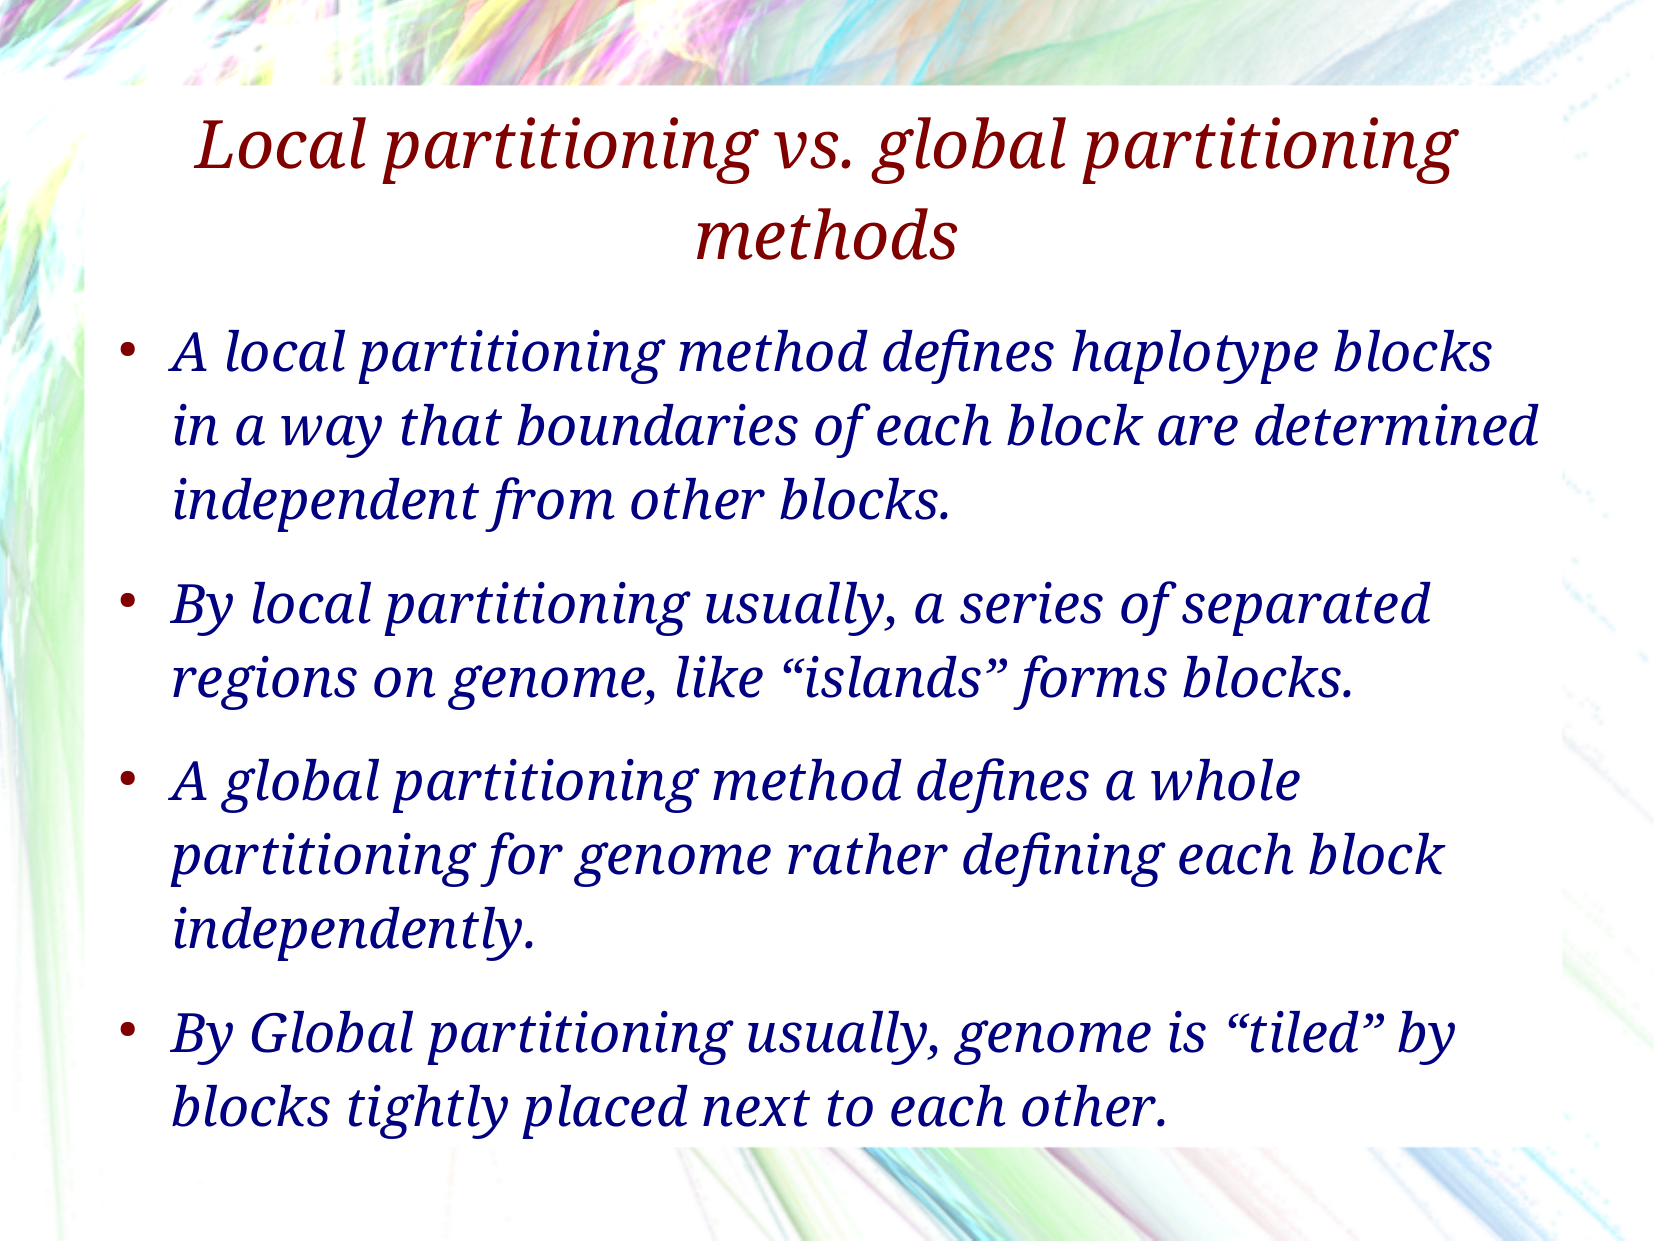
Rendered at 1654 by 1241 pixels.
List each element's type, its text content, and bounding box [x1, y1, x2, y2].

title Local partitioning vs. global partitioning methods [82, 92, 1571, 285]
picture [0, 0, 1654, 1241]
list A local partitioning method defines haplotype blocks in a way that boundaries of each block are determined independent from other blocks. By local partitioning usually, a series of separated regions on genome, like “islands” forms blocks. A global partitioning method defines a whole partitioning for genome rather defining each block independently. By Global partitioning usually, genome is “tiled” by blocks tightly placed next to each other. [100, 313, 1554, 1118]
